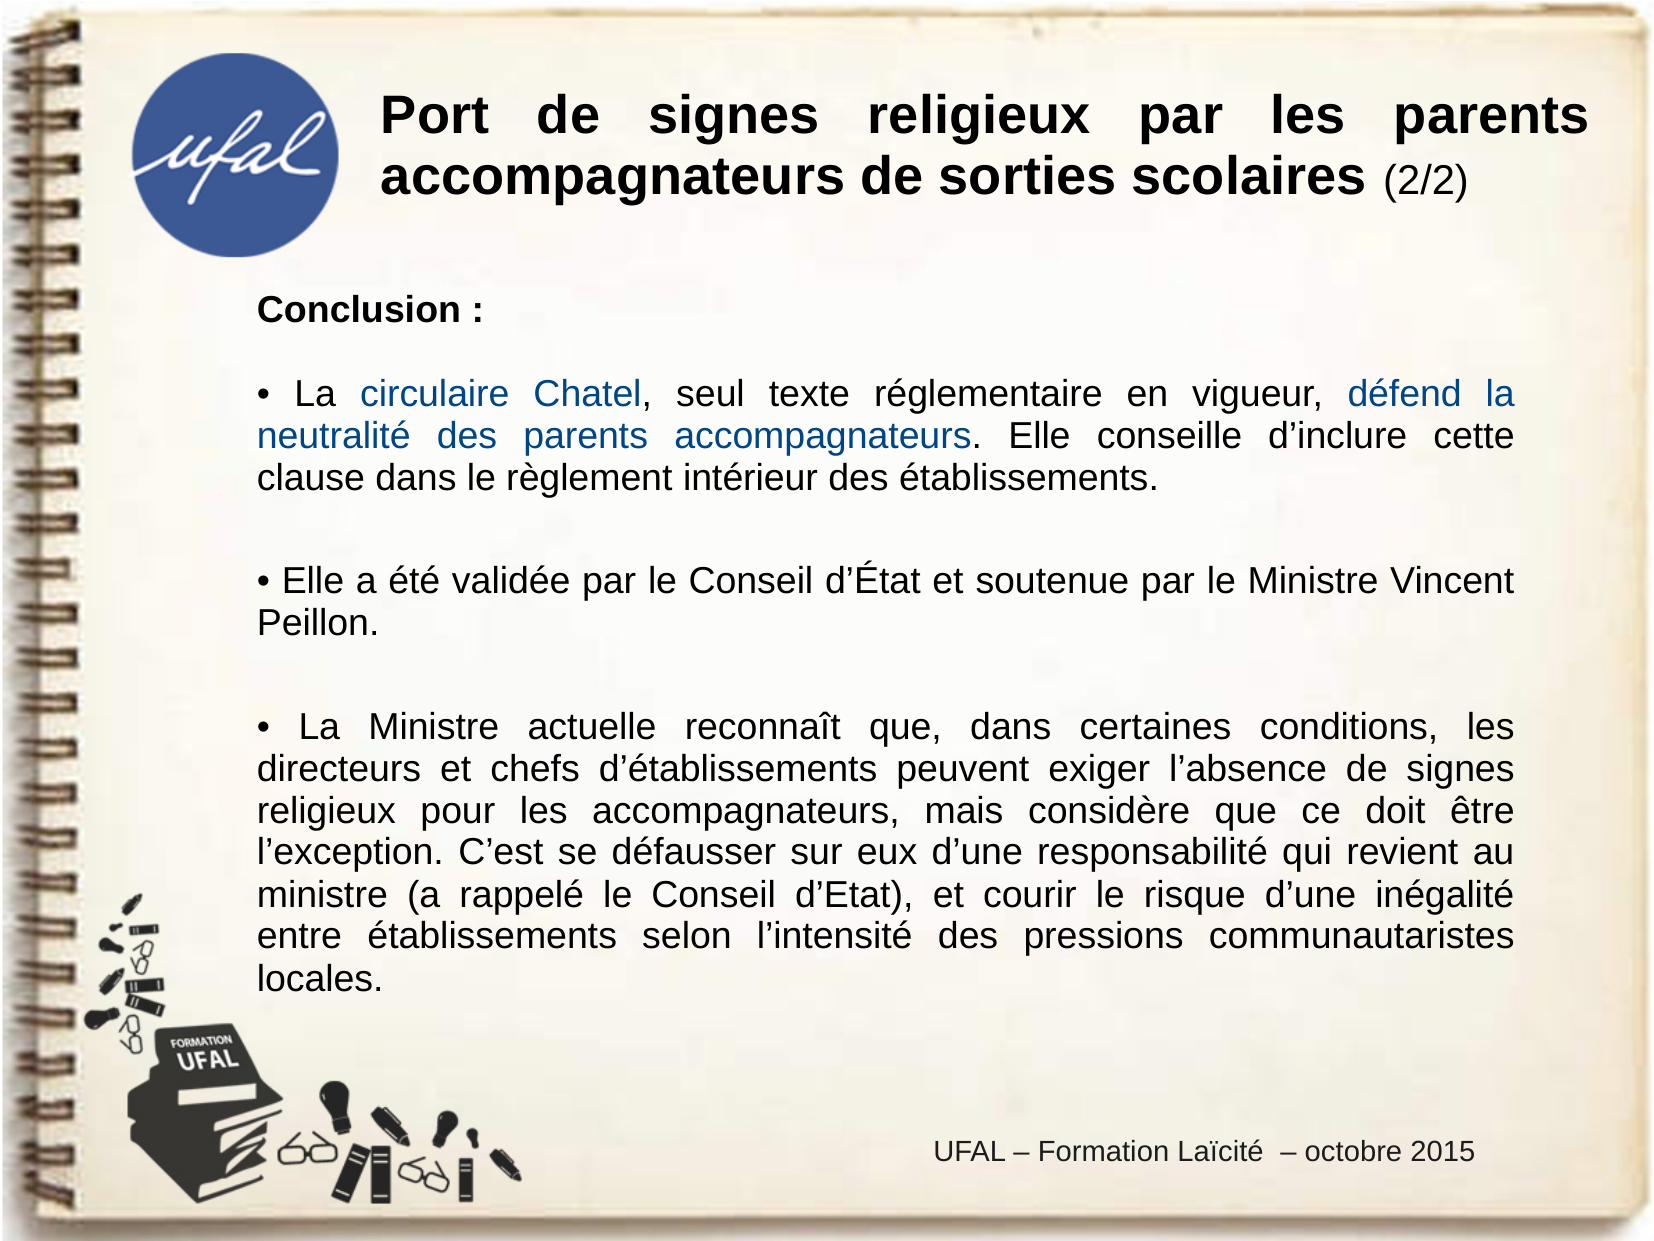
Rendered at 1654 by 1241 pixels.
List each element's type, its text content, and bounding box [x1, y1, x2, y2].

text_box UFAL – Formation Laïcité – octobre 2015 [826, 1133, 1583, 1170]
text_box Conclusion : • La circulaire Chatel, seul texte réglementaire en vigueur, défend la neutralité des parents accompagnateurs. Elle conseille d’inclure cette clause dans le règlement intérieur des établissements. • Elle a été validée par le Conseil d’État et soutenue par le Ministre Vincent Peillon. • La Ministre actuelle reconnaît que, dans certaines conditions, les directeurs et chefs d’établissements peuvent exiger l’absence de signes religieux pour les accompagnateurs, mais considère que ce doit être l’exception. C’est se défausser sur eux d’une responsabilité qui revient au ministre (a rappelé le Conseil d’Etat), et courir le risque d’une inégalité entre établissements selon l’intensité des pressions communautaristes locales. [242, 280, 1530, 1007]
picture [0, 1, 1654, 1241]
text_box Port de signes religieux par les parents accompagnateurs de sorties scolaires (2/2) [366, 70, 1607, 221]
